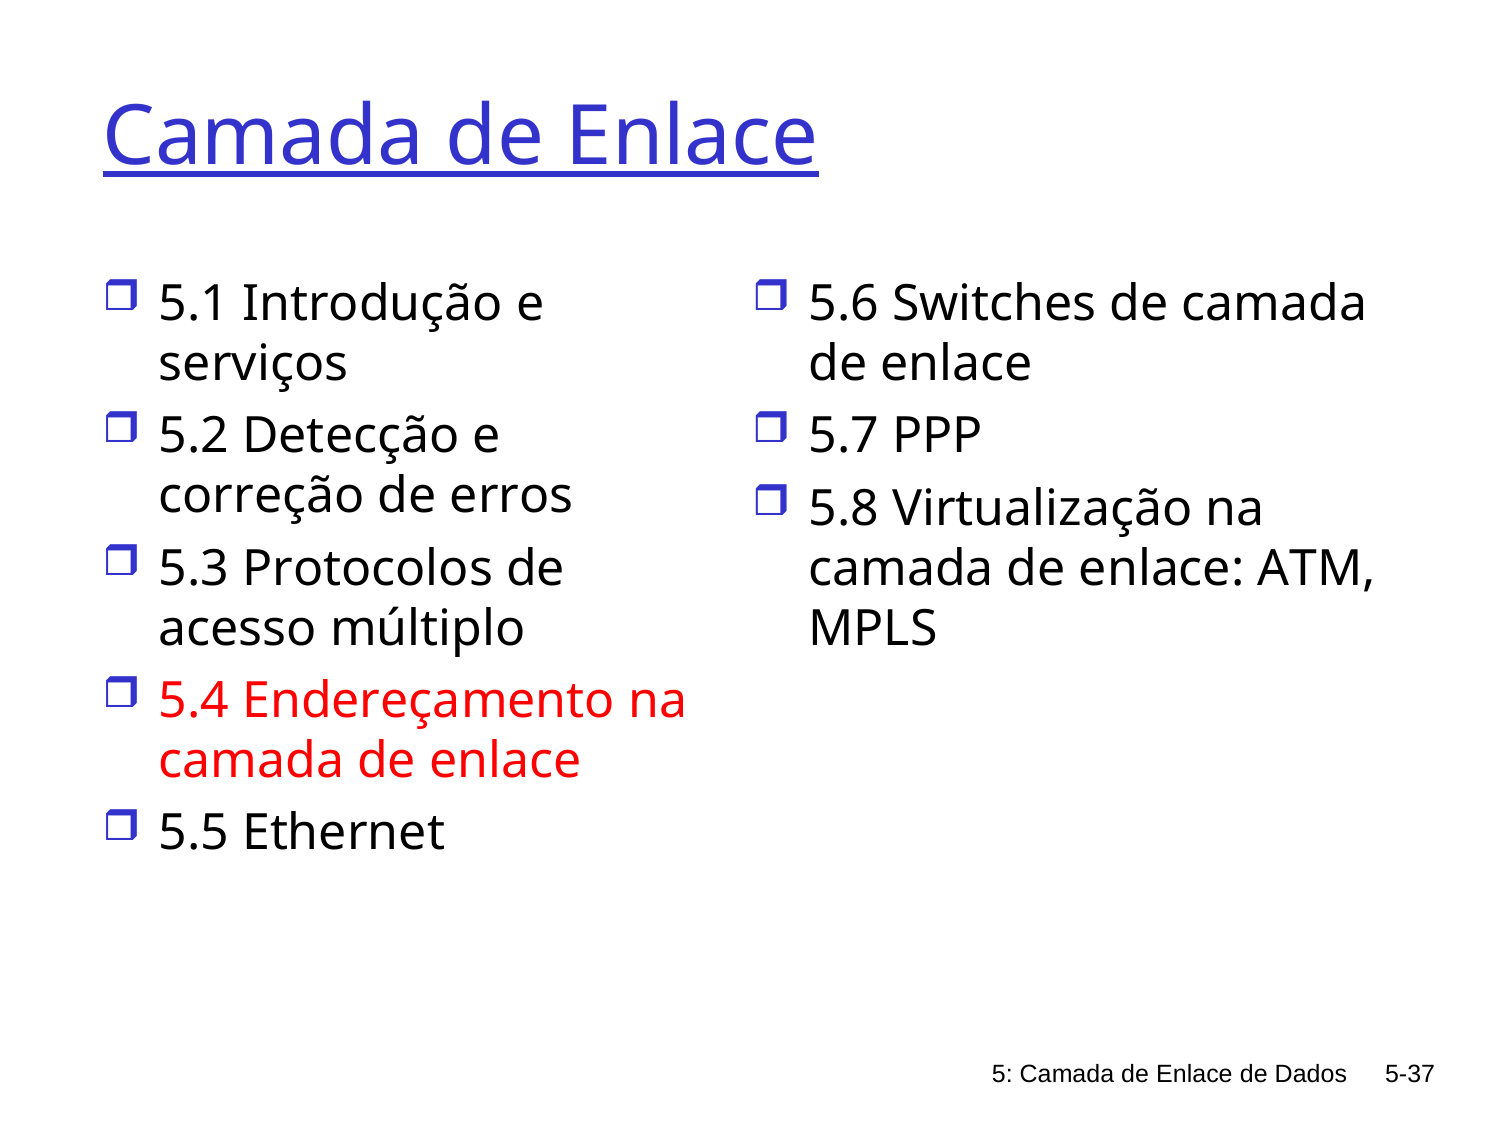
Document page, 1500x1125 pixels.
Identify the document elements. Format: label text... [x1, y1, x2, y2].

text_box 5-<número> [1339, 1050, 1451, 1125]
list 5.1 Introdução e serviços 5.2 Detecção e correção de erros 5.3 Protocolos de acesso múltiplo 5.4 Endereçamento na camada de enlace 5.5 Ethernet [87, 262, 713, 1026]
title Camada de Enlace [87, 37, 1363, 225]
text_box 5: Camada de Enlace de Dados [837, 1050, 1339, 1125]
list 5.6 Switches de camada de enlace 5.7 PPP 5.8 Virtualização na camada de enlace: ATM, MPLS [737, 262, 1403, 1026]
